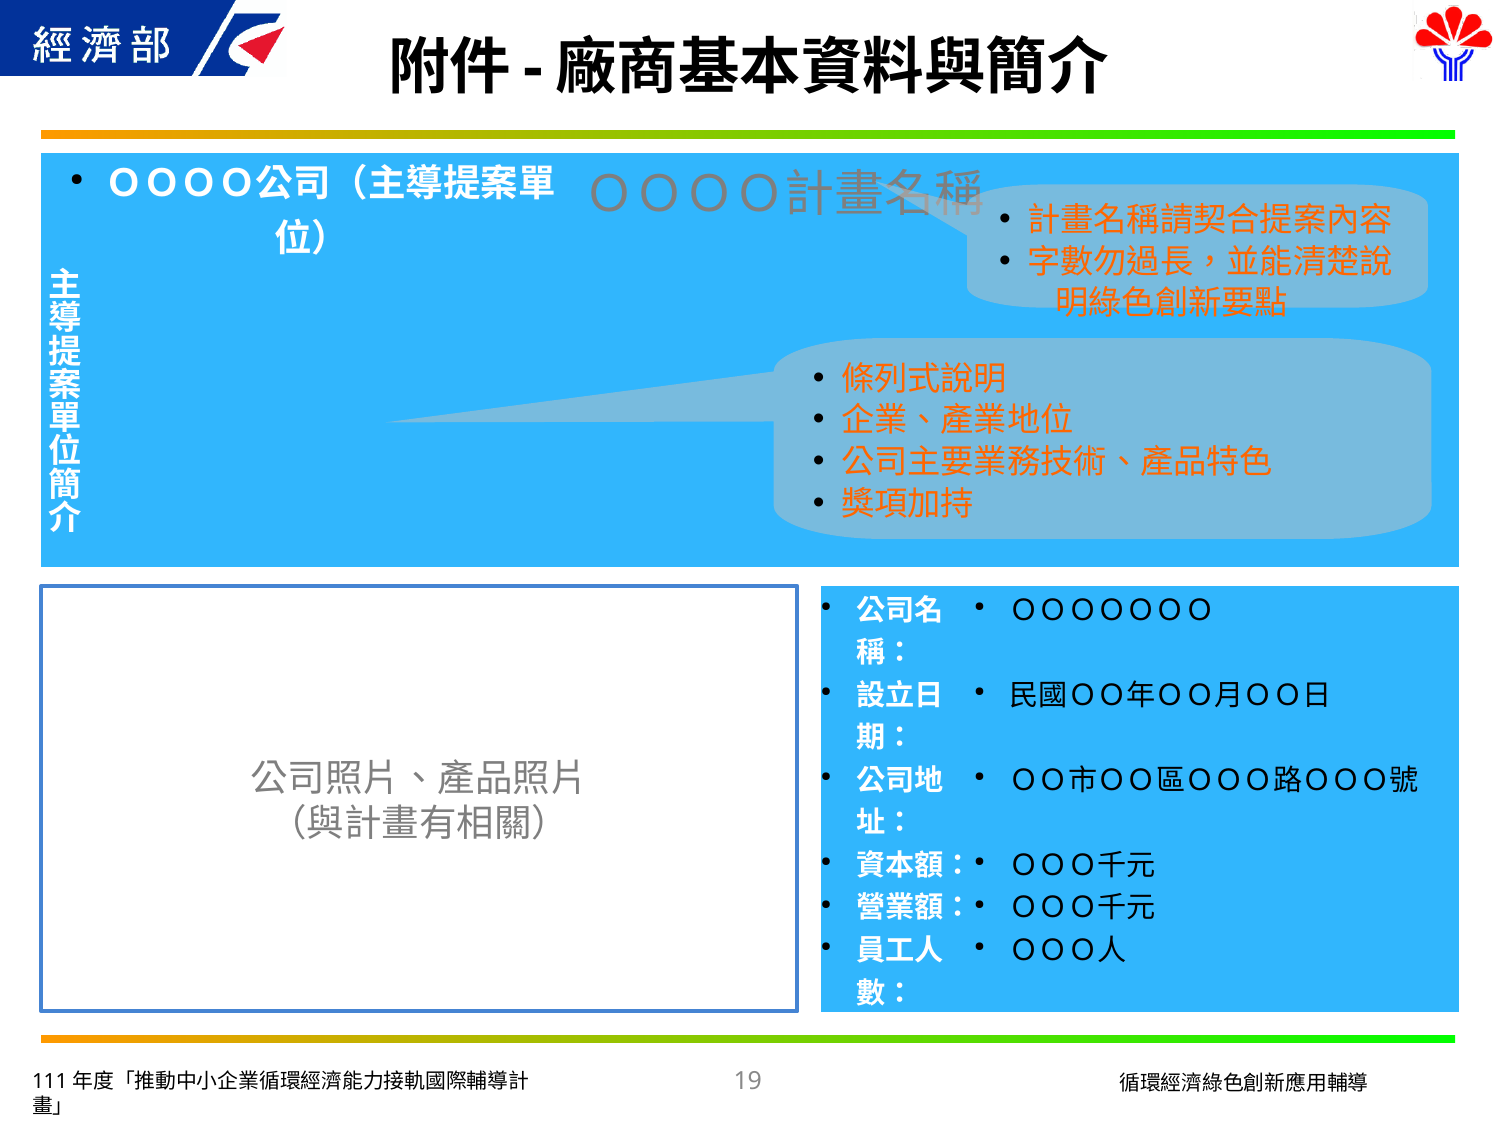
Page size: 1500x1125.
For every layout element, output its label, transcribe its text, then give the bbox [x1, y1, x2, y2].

text_box 19 [572, 1051, 923, 1112]
table_cell ＯＯＯ人 [974, 927, 1459, 1012]
table_cell ＯＯＯ千元 [974, 884, 1459, 927]
table_cell 員工人數： [821, 927, 974, 1012]
table_header ＯＯＯＯ公司（主導提案單位） [41, 153, 585, 262]
table_cell 資本額： [821, 841, 974, 884]
text_box 條列式說明 企業、產業地位 公司主要業務技術、產品特色 獎項加持 [385, 338, 1432, 539]
table_header [124, 262, 1459, 567]
table_header [1274, 308, 1282, 313]
table_header ＯＯＯＯ計畫名稱 [585, 153, 1459, 262]
table_header 主導提案單位簡介 [41, 262, 124, 567]
table_header 公司名稱： [821, 586, 974, 671]
table_cell 公司地址： [821, 756, 974, 841]
title 附件-廠商基本資料與簡介 [0, 19, 1497, 109]
table_cell ＯＯＯ千元 [974, 841, 1459, 884]
table_header ＯＯＯＯ計畫名稱 [898, 177, 916, 189]
table_header ＯＯＯＯＯＯＯ [974, 586, 1459, 671]
table_cell 營業額： [821, 884, 974, 927]
text_box 計畫名稱請契合提案內容 字數勿過長，並能清楚說明綠色創新要點 [874, 181, 1428, 308]
table_cell ＯＯ市ＯＯ區ＯＯＯ路ＯＯＯ號 [974, 756, 1459, 841]
text_box 公司照片、產品照片 （與計畫有相關） [41, 586, 797, 1011]
table_cell 民國ＯＯ年ＯＯ月ＯＯ日 [974, 671, 1459, 756]
table_cell 設立日期： [821, 671, 974, 756]
table_header ＯＯＯＯ計畫名稱 [904, 200, 921, 210]
